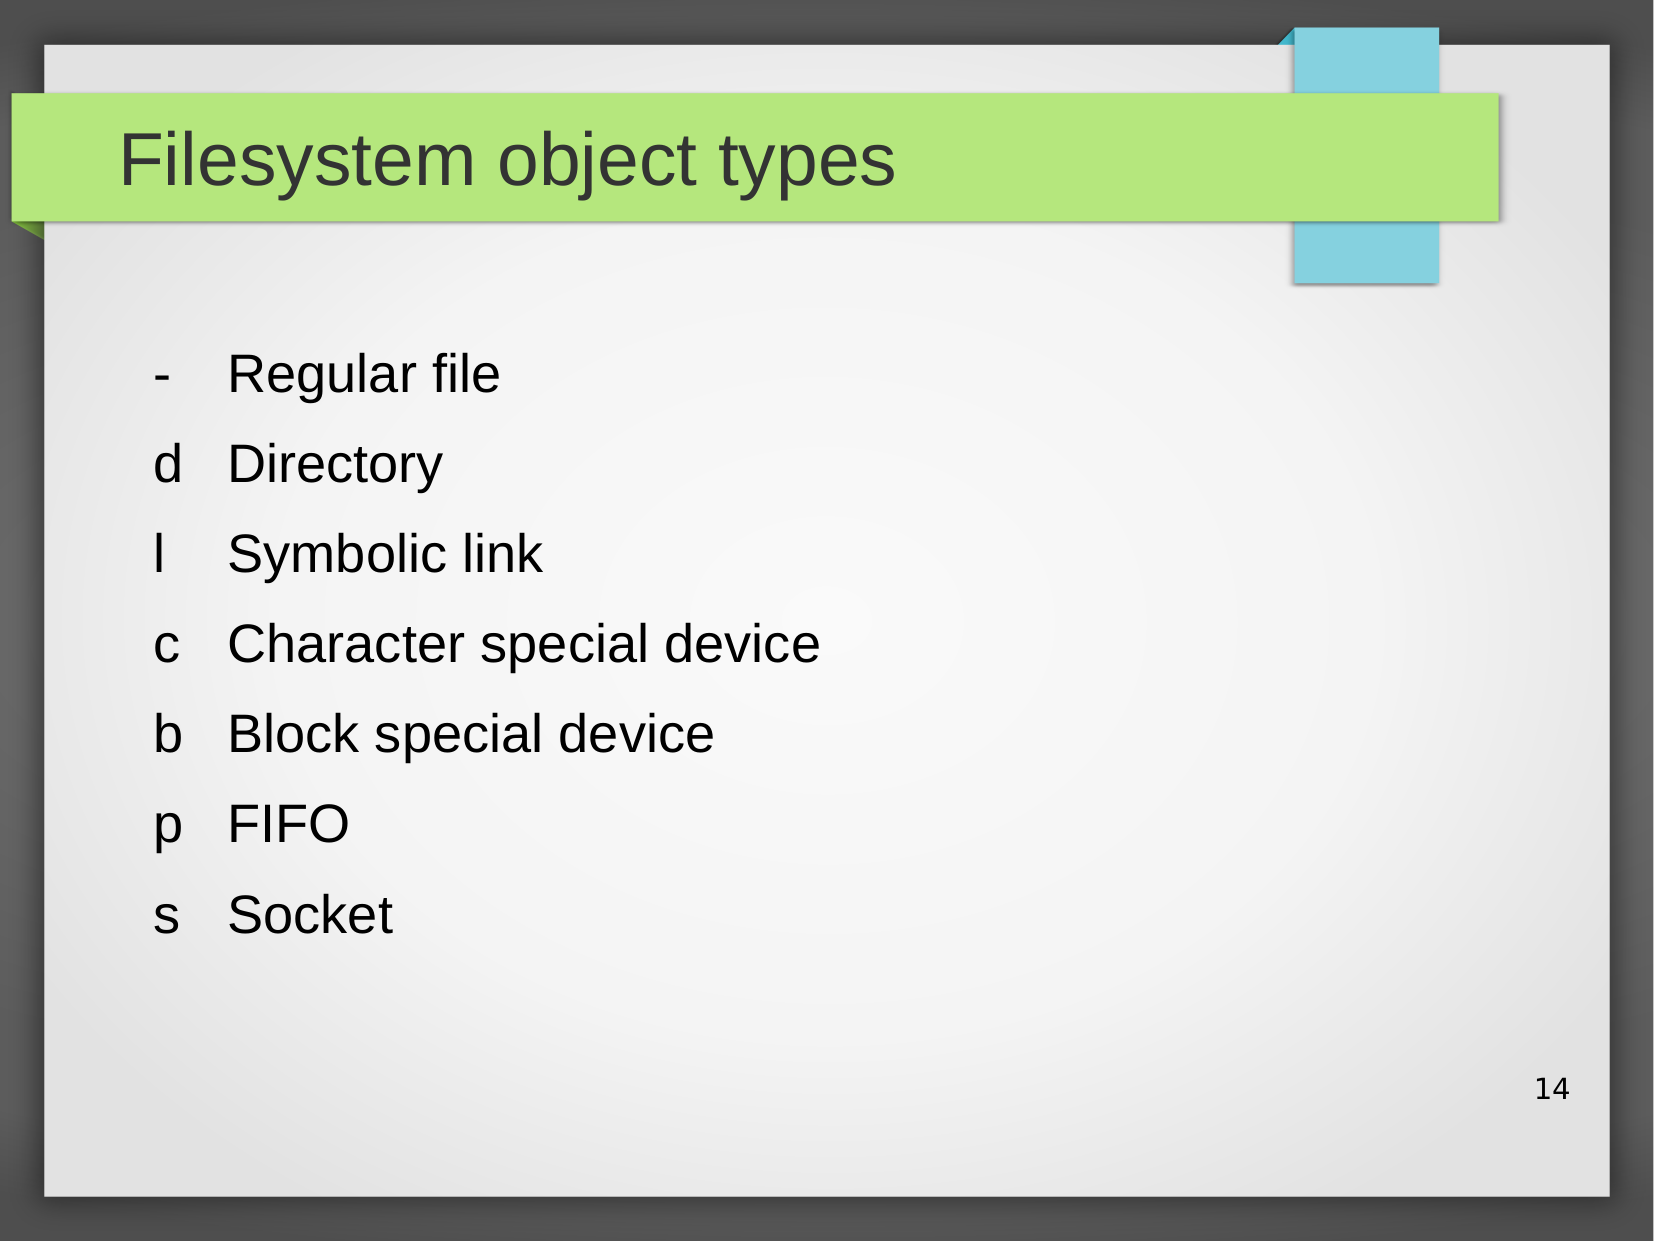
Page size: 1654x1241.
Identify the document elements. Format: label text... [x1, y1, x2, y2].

title Filesystem object types [70, 106, 1229, 213]
list - Regular file d Directory l Symbolic link c Character special device b Block special device p FIFO s Socket [82, 343, 1538, 1063]
picture [0, 0, 1654, 1241]
